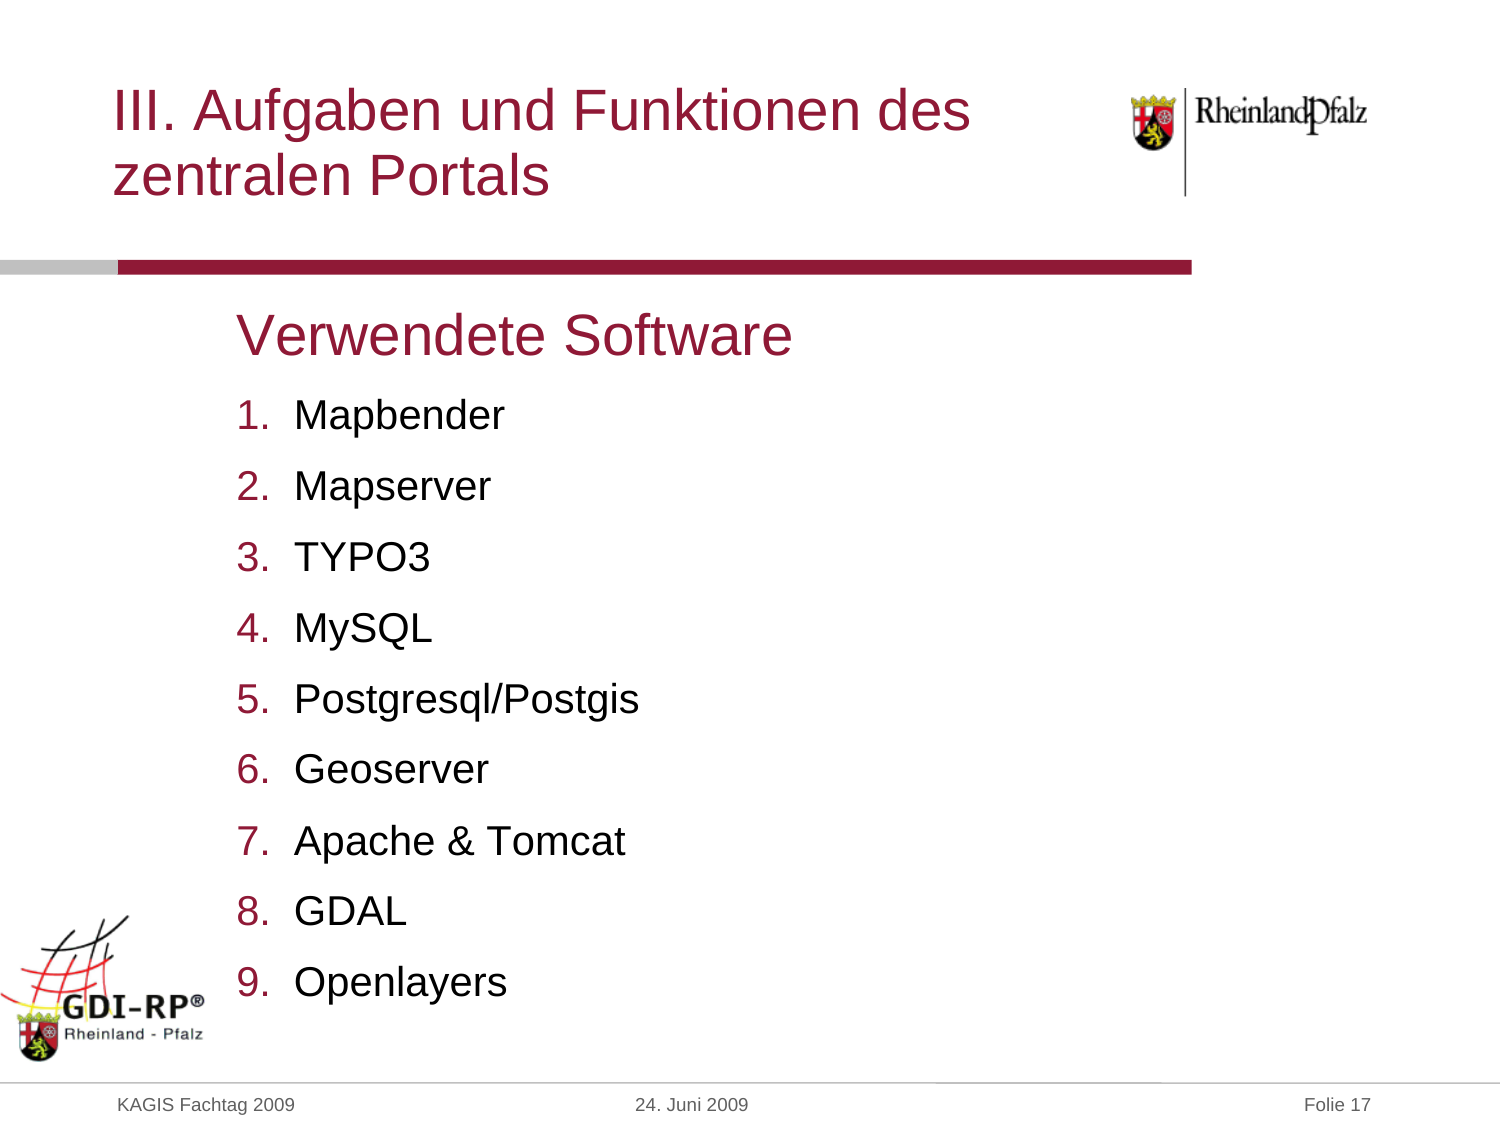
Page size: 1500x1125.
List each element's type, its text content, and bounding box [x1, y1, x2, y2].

picture [1131, 88, 1447, 198]
picture [0, 915, 207, 1063]
title III. Aufgaben und Funktionen des zentralen Portals [112, 63, 1071, 224]
list Verwendete Software Mapbender Mapserver TYPO3 MySQL Postgresql/Postgis Geoserver Apache & Tomcat GDAL Openlayers [236, 308, 1500, 1044]
